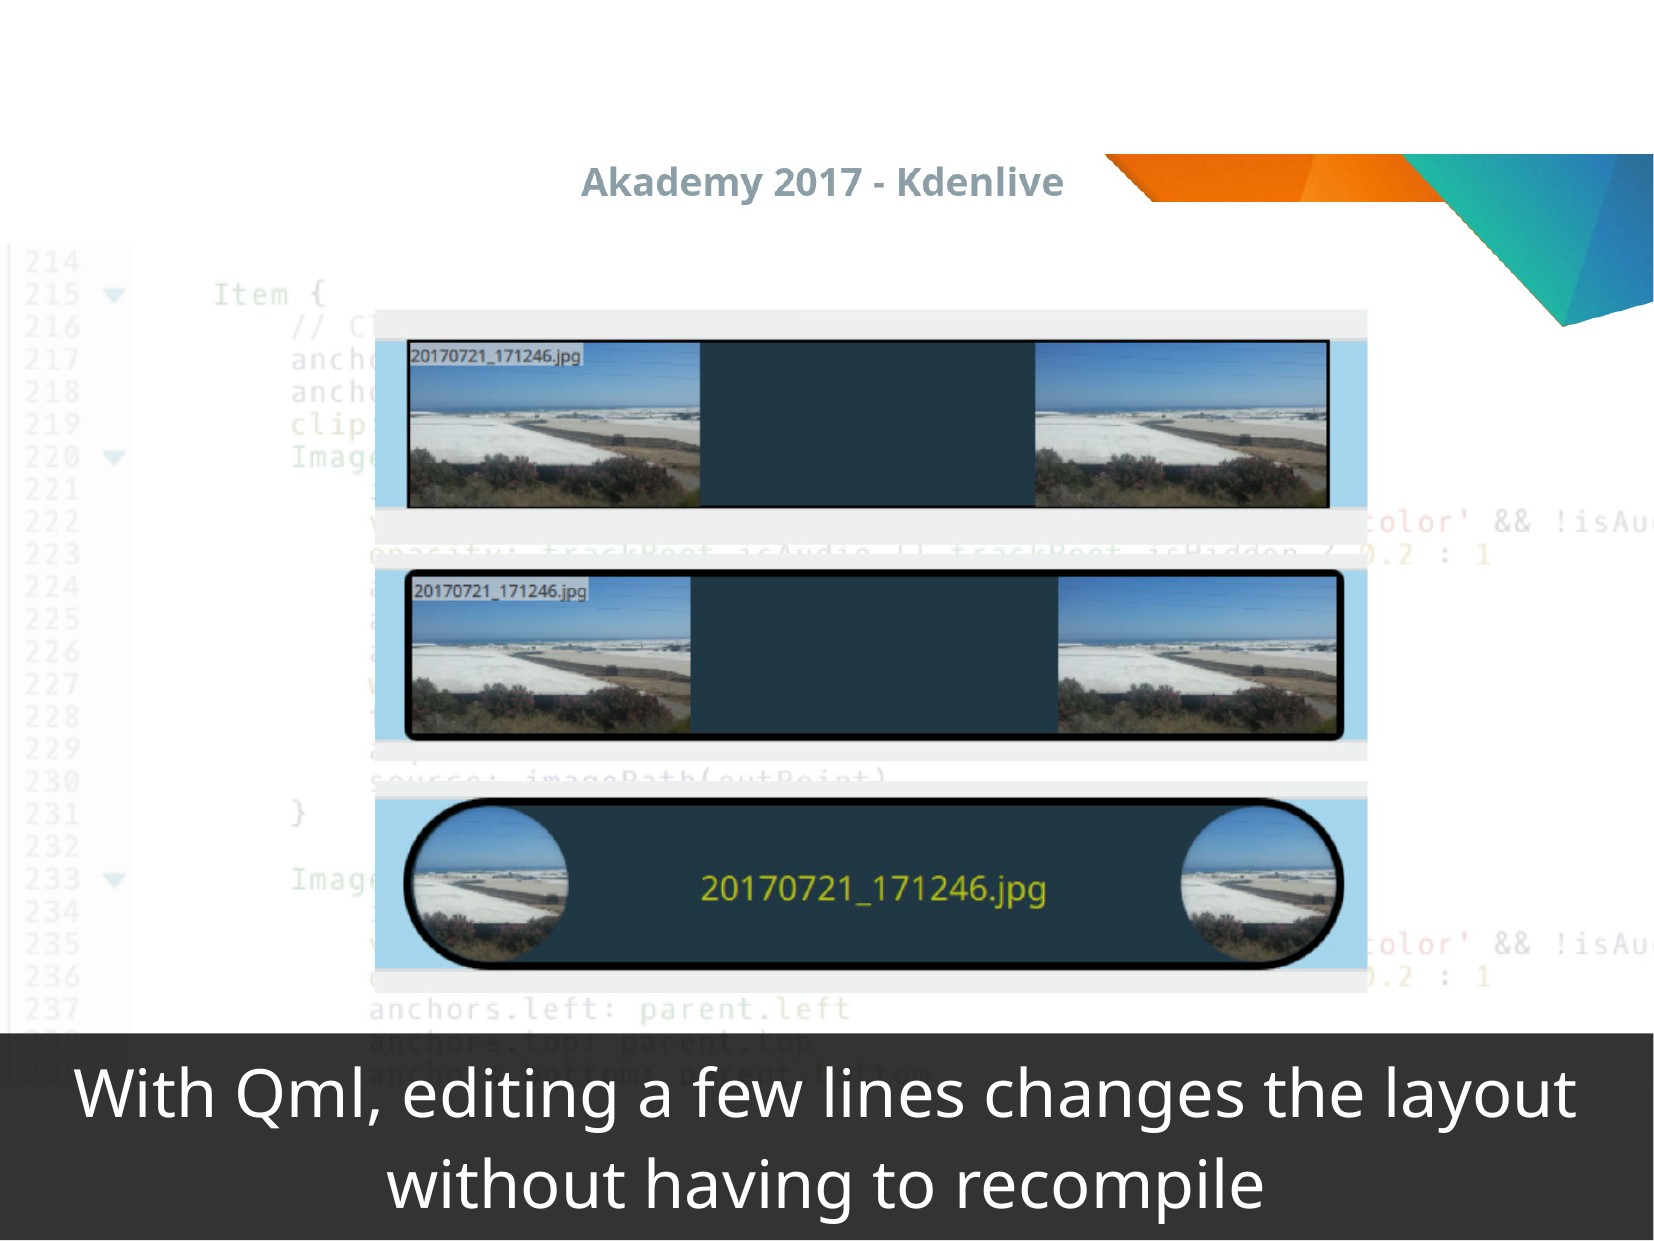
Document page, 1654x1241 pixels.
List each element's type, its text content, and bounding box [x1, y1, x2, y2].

title With Qml, editing a few lines changes the layout without having to recompile [0, 1033, 1654, 1241]
picture [0, 154, 1654, 1033]
